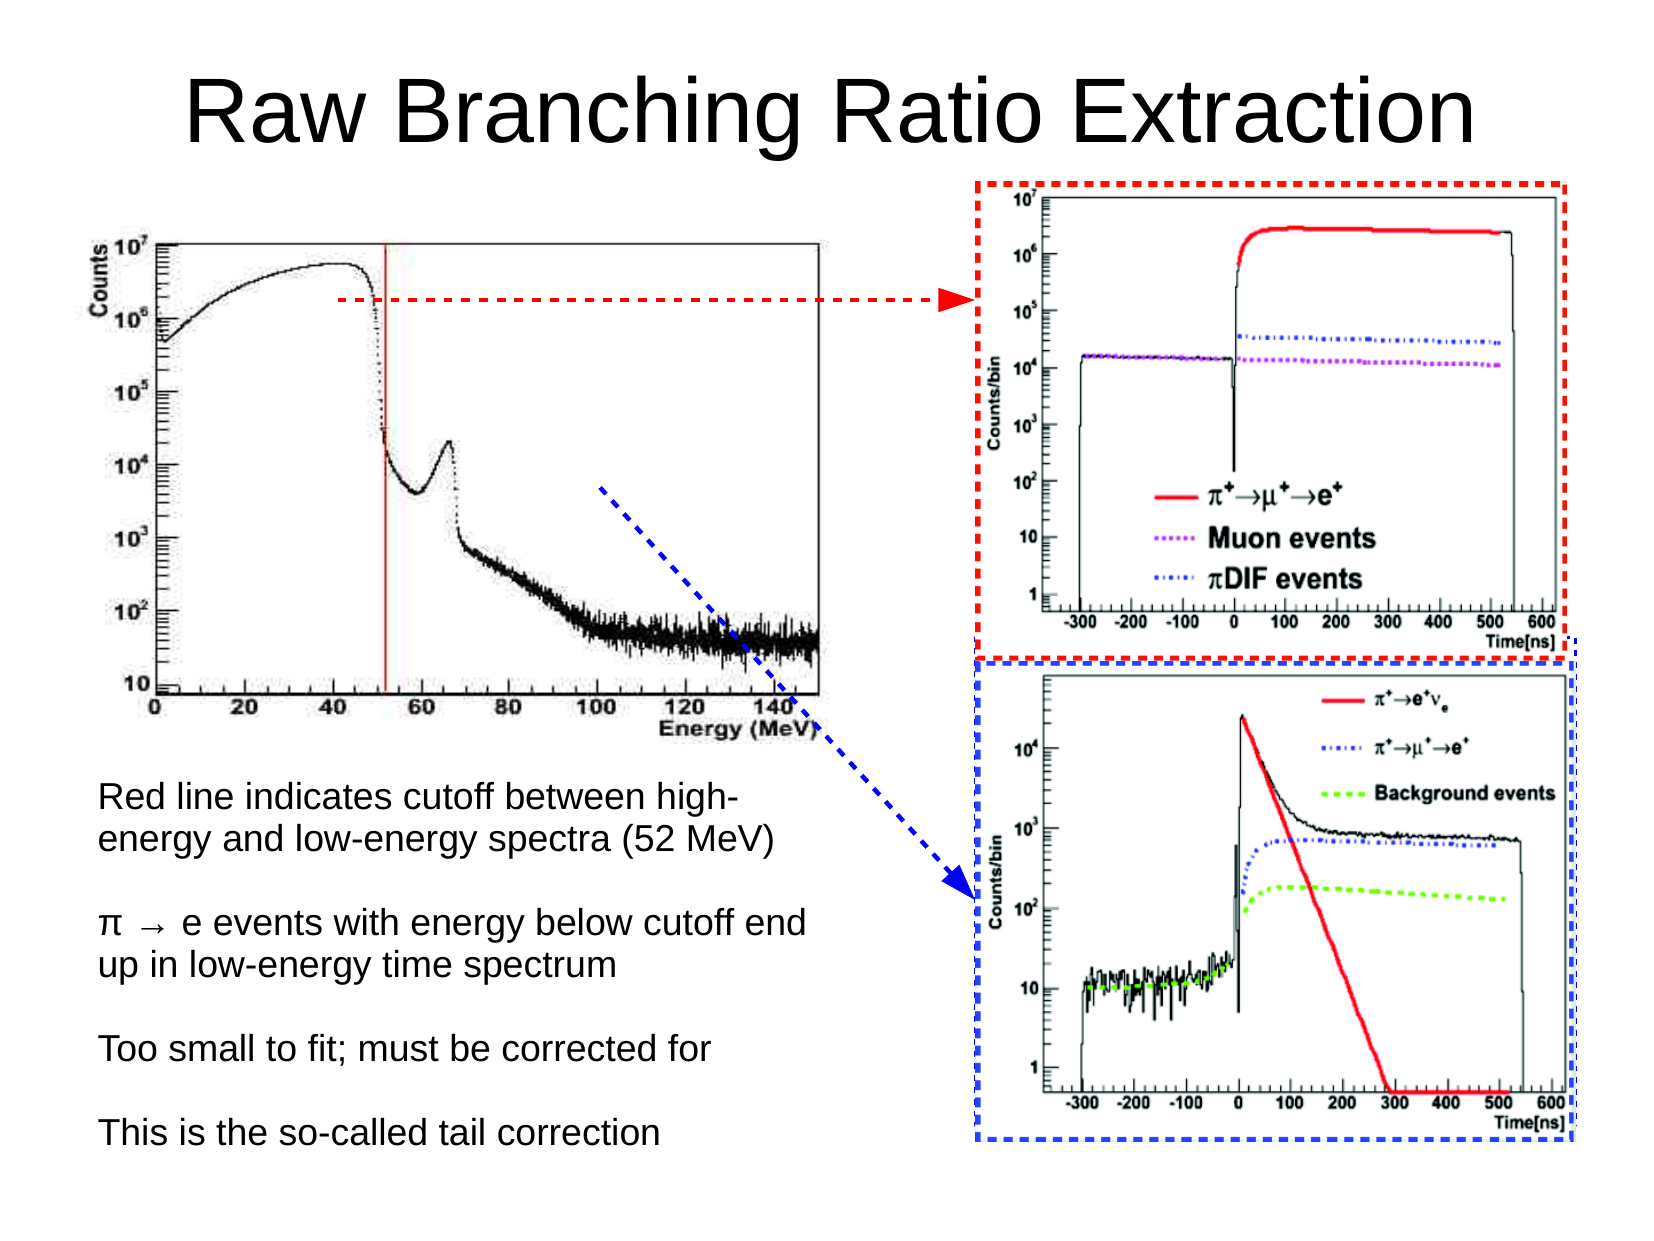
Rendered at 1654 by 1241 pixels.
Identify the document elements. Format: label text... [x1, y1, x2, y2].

title Raw Branching Ratio Extraction [87, 15, 1576, 208]
text_box Red line indicates cutoff between high-energy and low-energy spectra (52 MeV) π → e events with energy below cutoff end up in low-energy time spectrum Too small to fit; must be corrected for This is the so-called tail correction [82, 767, 827, 1241]
picture [75, 187, 901, 751]
picture [975, 181, 1576, 1142]
text_box [1567, 637, 1576, 661]
